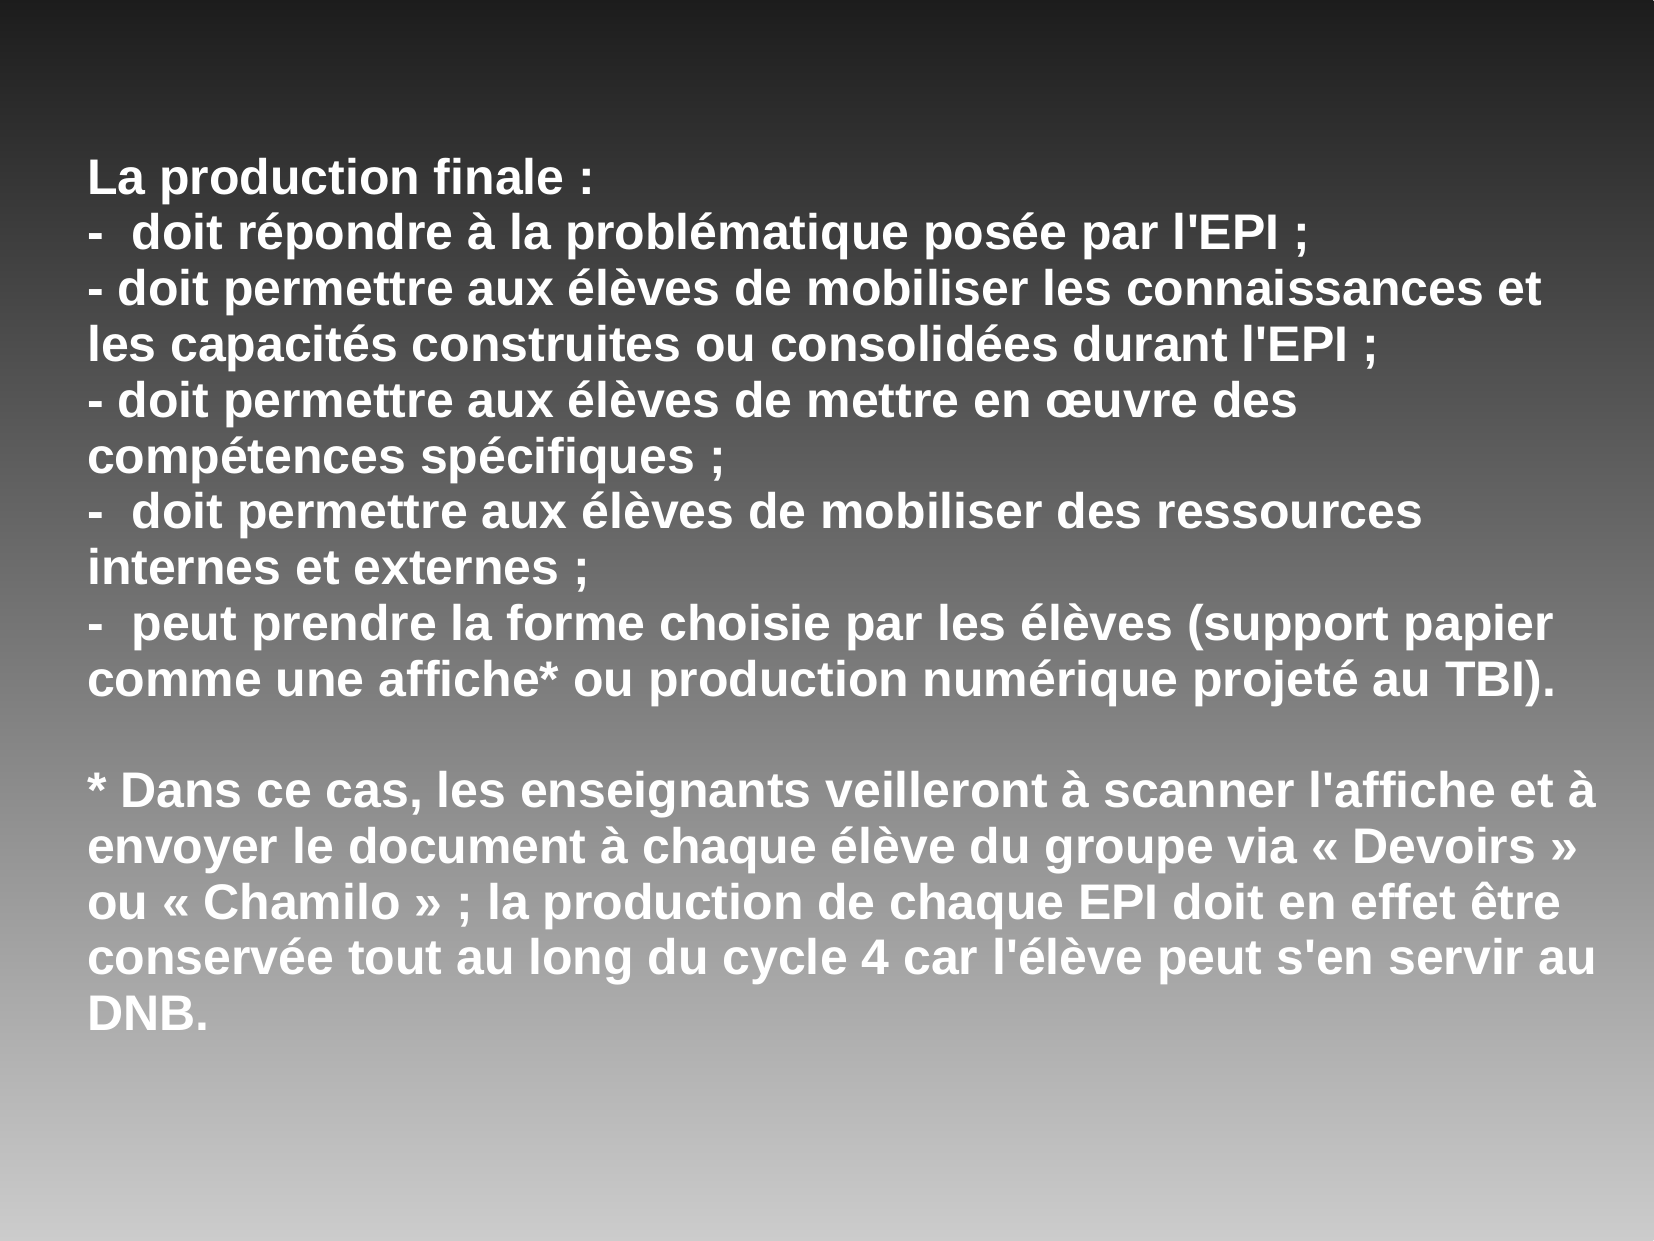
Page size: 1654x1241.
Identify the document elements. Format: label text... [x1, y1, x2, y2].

text_box La production finale : - doit répondre à la problématique posée par l'EPI ; - doit permettre aux élèves de mobiliser les connaissances et les capacités construites ou consolidées durant l'EPI ; - doit permettre aux élèves de mettre en œuvre des compétences spécifiques ; - doit permettre aux élèves de mobiliser des ressources internes et externes ; - peut prendre la forme choisie par les élèves (support papier comme une affiche* ou production numérique projeté au TBI). * Dans ce cas, les enseignants veilleront à scanner l'affiche et à envoyer le document à chaque élève du groupe via « Devoirs » ou « Chamilo » ; la production de chaque EPI doit en effet être conservée tout au long du cycle 4 car l'élève peut s'en servir au DNB. [72, 141, 1619, 1126]
